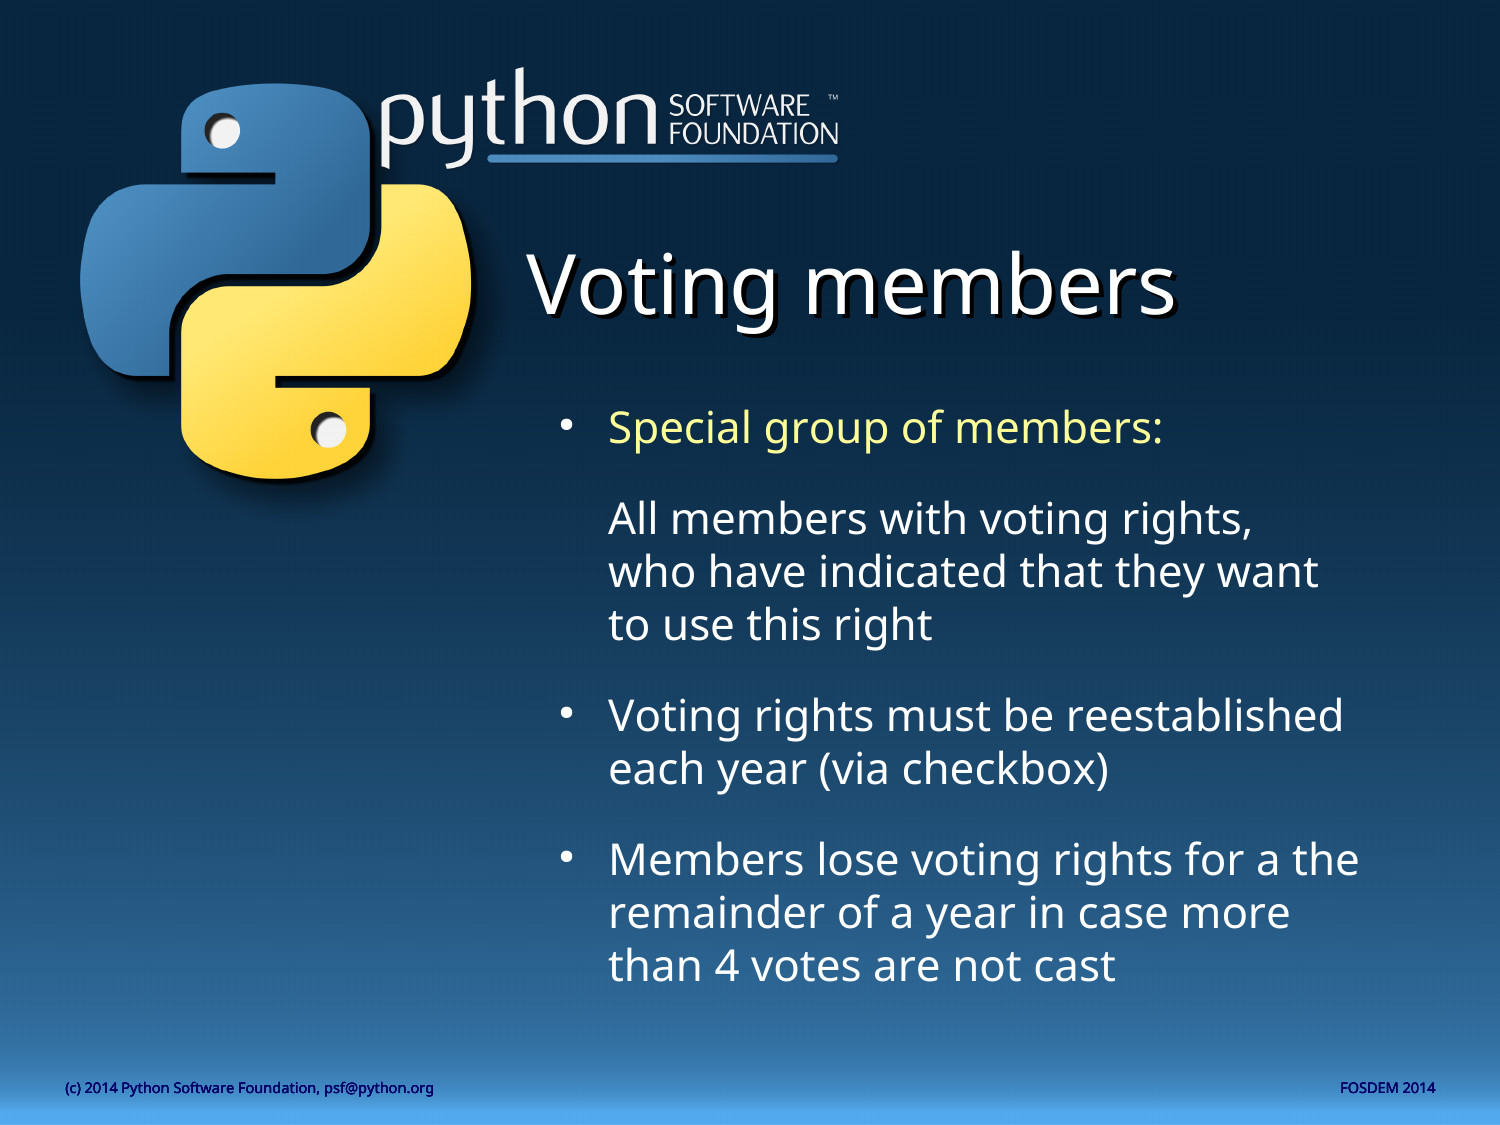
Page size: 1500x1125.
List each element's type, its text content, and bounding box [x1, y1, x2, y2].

title Voting members [512, 185, 1388, 377]
text_box (c) 2014 Python Software Foundation, psf@python.org FOSDEM 2014 [65, 1078, 1436, 1099]
picture [0, 0, 1500, 1125]
list Special group of members: All members with voting rights, who have indicated that they want to use this right Voting rights must be reestablished each year (via checkbox) Members lose voting rights for a the remainder of a year in case more than 4 votes are not cast [544, 392, 1388, 1006]
